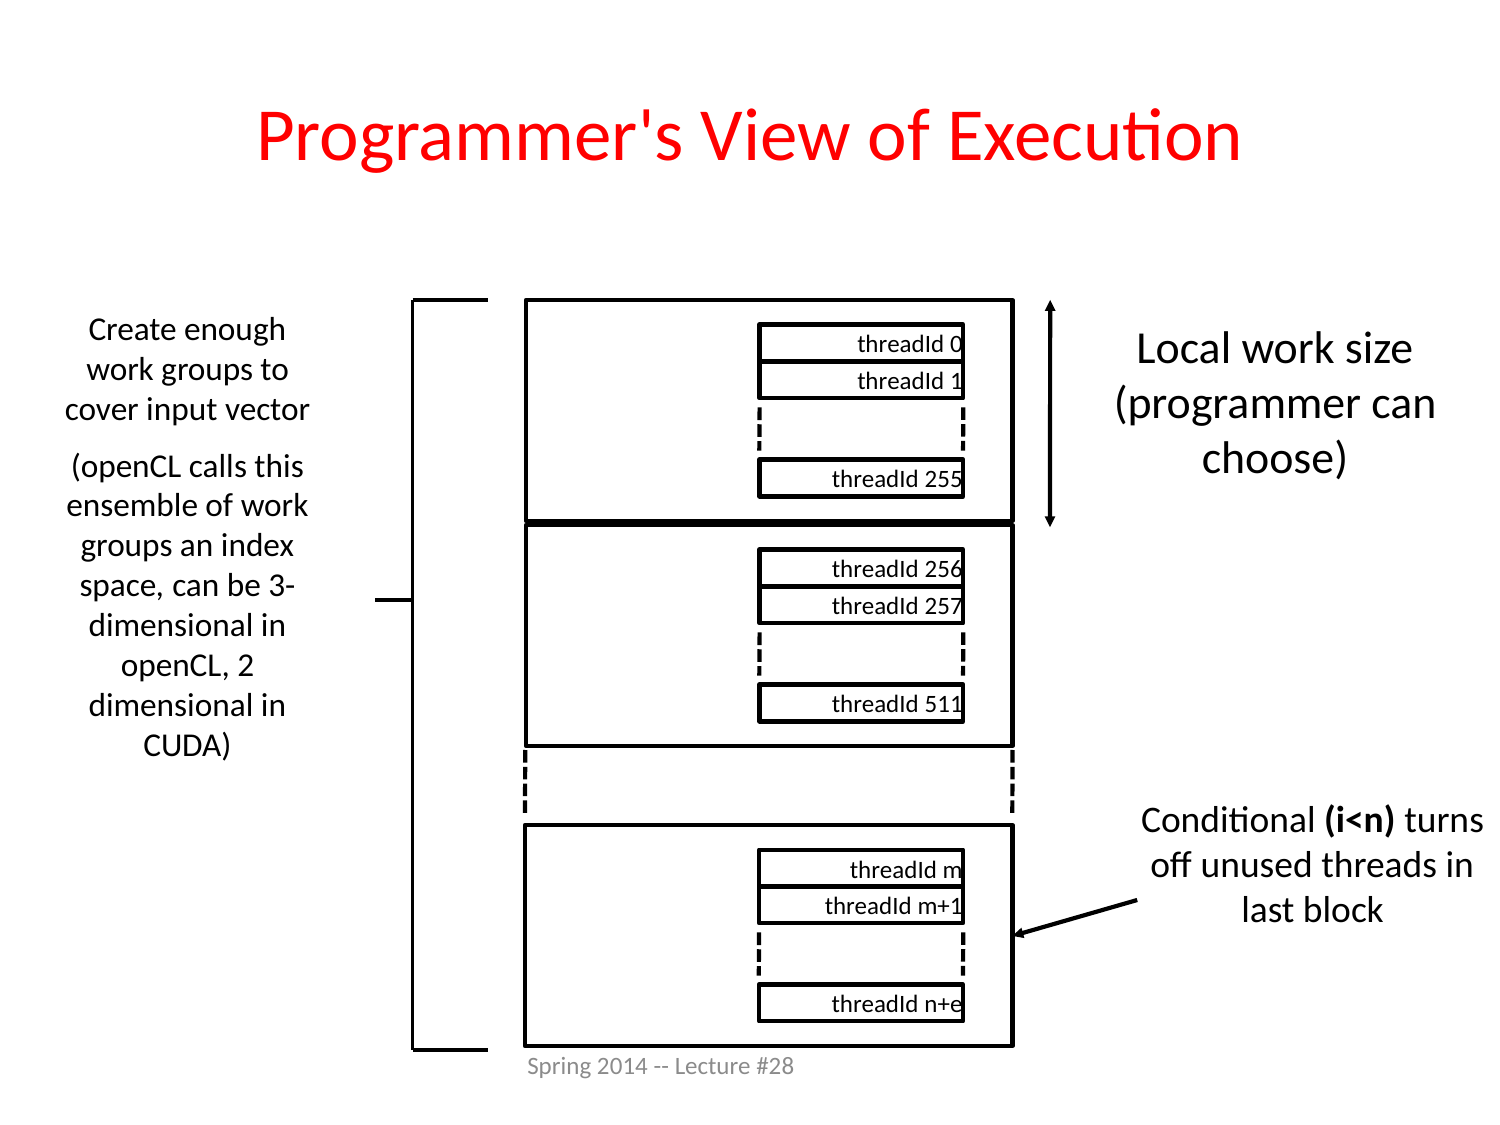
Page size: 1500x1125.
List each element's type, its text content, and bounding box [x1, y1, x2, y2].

text_box Create enough work groups to cover input vector (openCL calls this ensemble of work groups an index space, can be 3-dimensional in openCL, 2 dimensional in CUDA) [37, 299, 338, 771]
text_box threadId 257 [759, 586, 964, 624]
text_box [526, 525, 1013, 746]
text_box Local work size (programmer can choose) [1087, 310, 1463, 491]
text_box [526, 299, 1013, 521]
text_box Conditional (i<n) turns off unused threads in last block [1125, 787, 1500, 938]
text_box threadId m [758, 849, 963, 886]
text_box threadId 0 [759, 324, 964, 361]
text_box threadId 256 [759, 549, 964, 586]
text_box threadId 255 [759, 459, 964, 497]
text_box threadId 1 [759, 361, 964, 399]
text_box threadId n+e [758, 984, 963, 1022]
text_box threadId 511 [759, 684, 964, 722]
text_box [524, 825, 1013, 1046]
text_box threadId m+1 [758, 886, 963, 924]
title Programmer's View of Execution [112, 21, 1388, 263]
